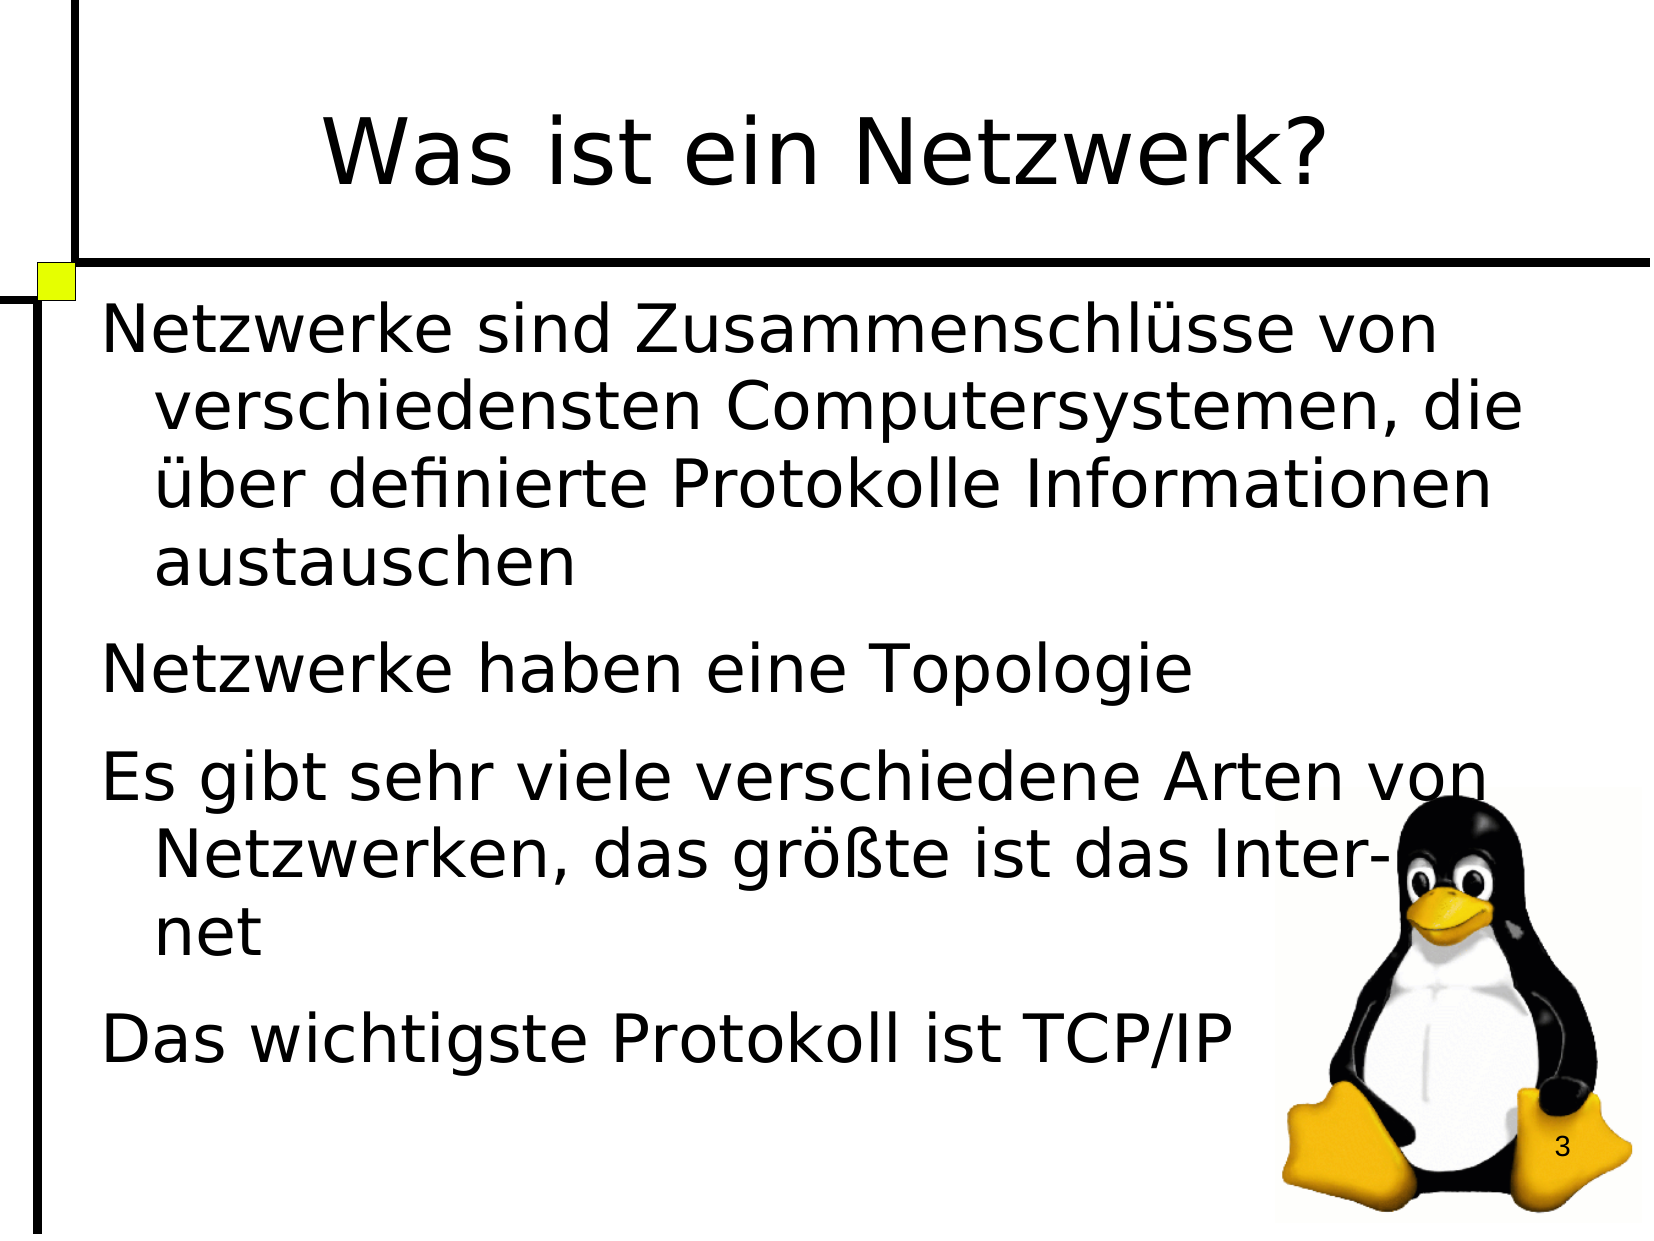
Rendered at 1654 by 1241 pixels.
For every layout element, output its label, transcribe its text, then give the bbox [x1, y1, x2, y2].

title Was ist ein Netzwerk? [82, 49, 1571, 257]
list Netzwerke sind Zusammenschlüsse von verschiedensten Computersystemen, die über definierte Protokolle Informationen austauschen Netzwerke haben eine Topologie Es gibt sehr viele verschiedene Arten von Netzwerken, das größte ist das Inter- net Das wichtigste Protokoll ist TCP/IP [82, 290, 1571, 1109]
picture [1275, 787, 1642, 1223]
